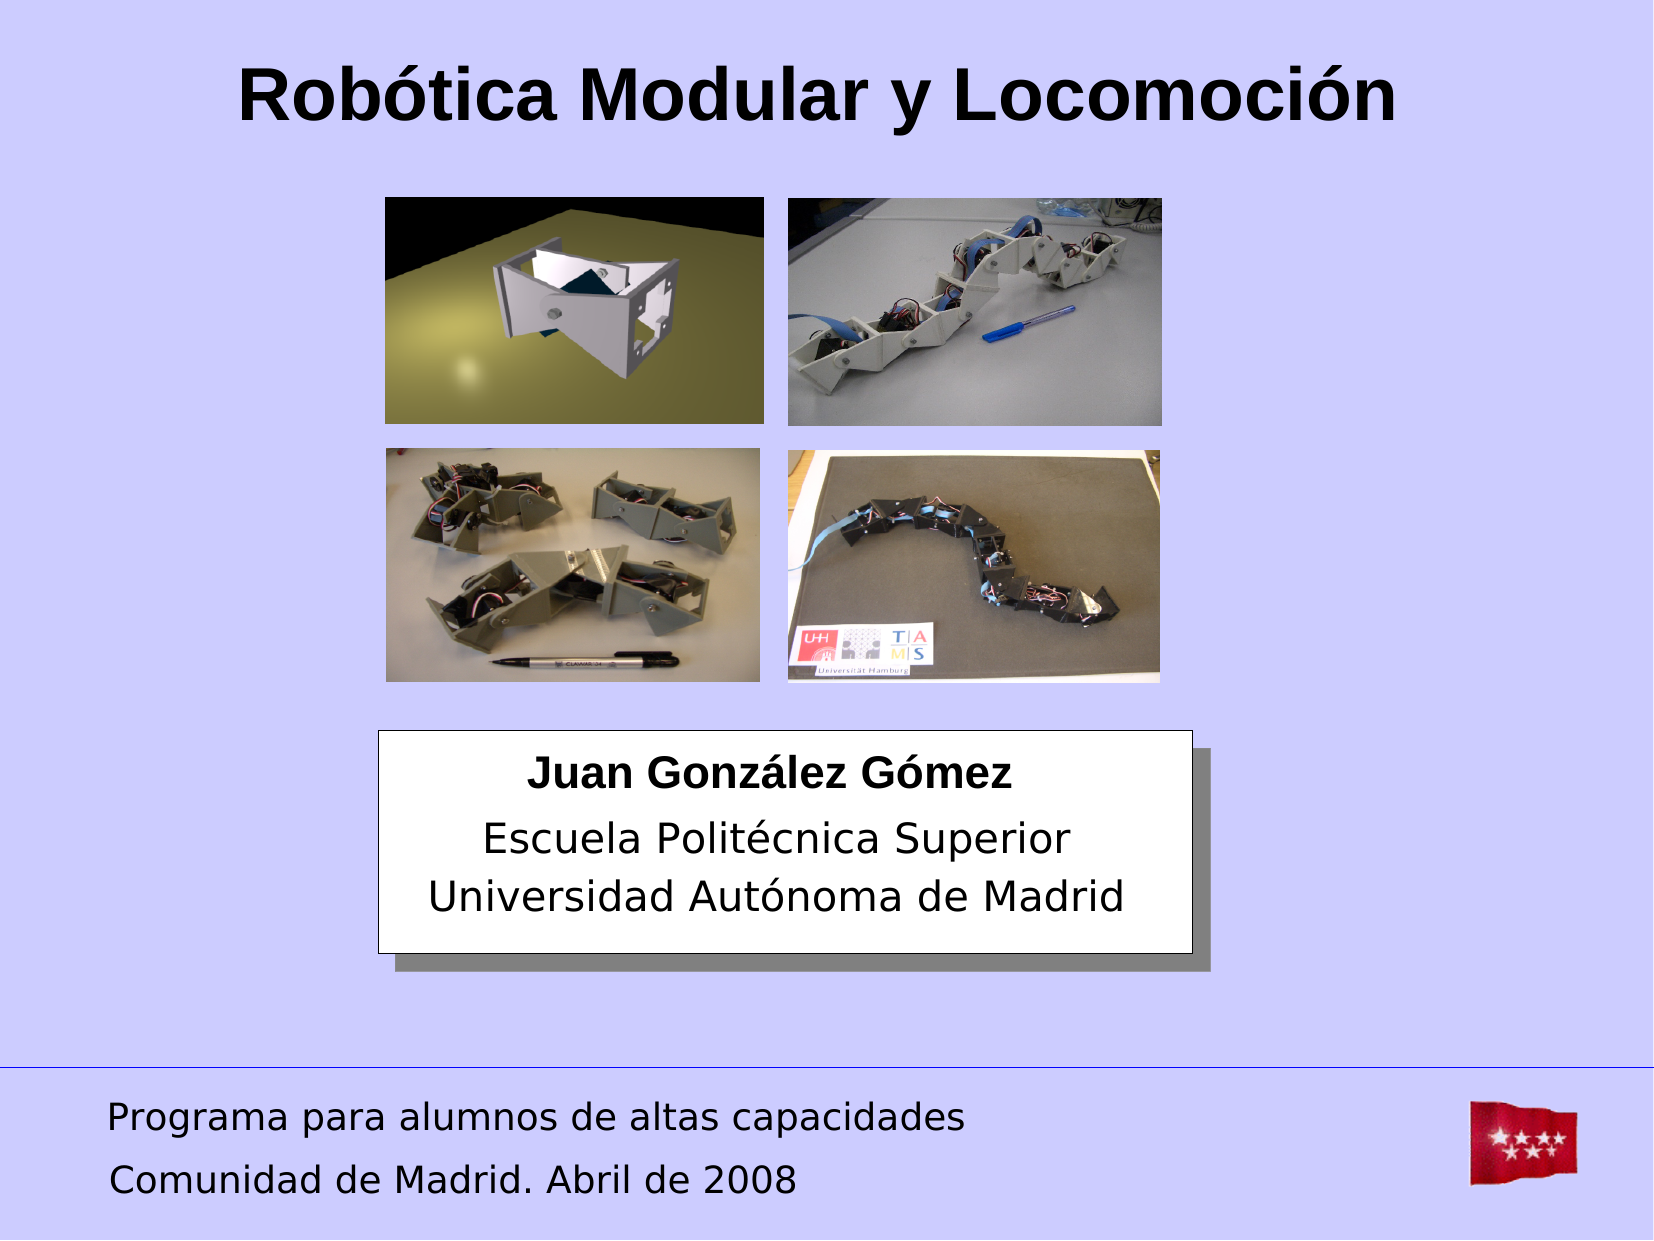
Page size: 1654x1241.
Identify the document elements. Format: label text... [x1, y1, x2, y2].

picture [788, 198, 1162, 426]
picture [385, 197, 764, 424]
text_box Robótica Modular y Locomoción [237, 52, 1379, 137]
text_box Comunidad de Madrid. Abril de 2008 [108, 1158, 785, 1203]
text_box [378, 730, 1193, 954]
text_box Escuela Politécnica Superior Universidad Autónoma de Madrid [294, 807, 1184, 929]
picture [386, 448, 760, 682]
text_box Programa para alumnos de altas capacidades [106, 1095, 949, 1140]
text_box Juan González Gómez [526, 747, 1005, 799]
picture [788, 450, 1160, 683]
picture [1463, 1095, 1589, 1190]
